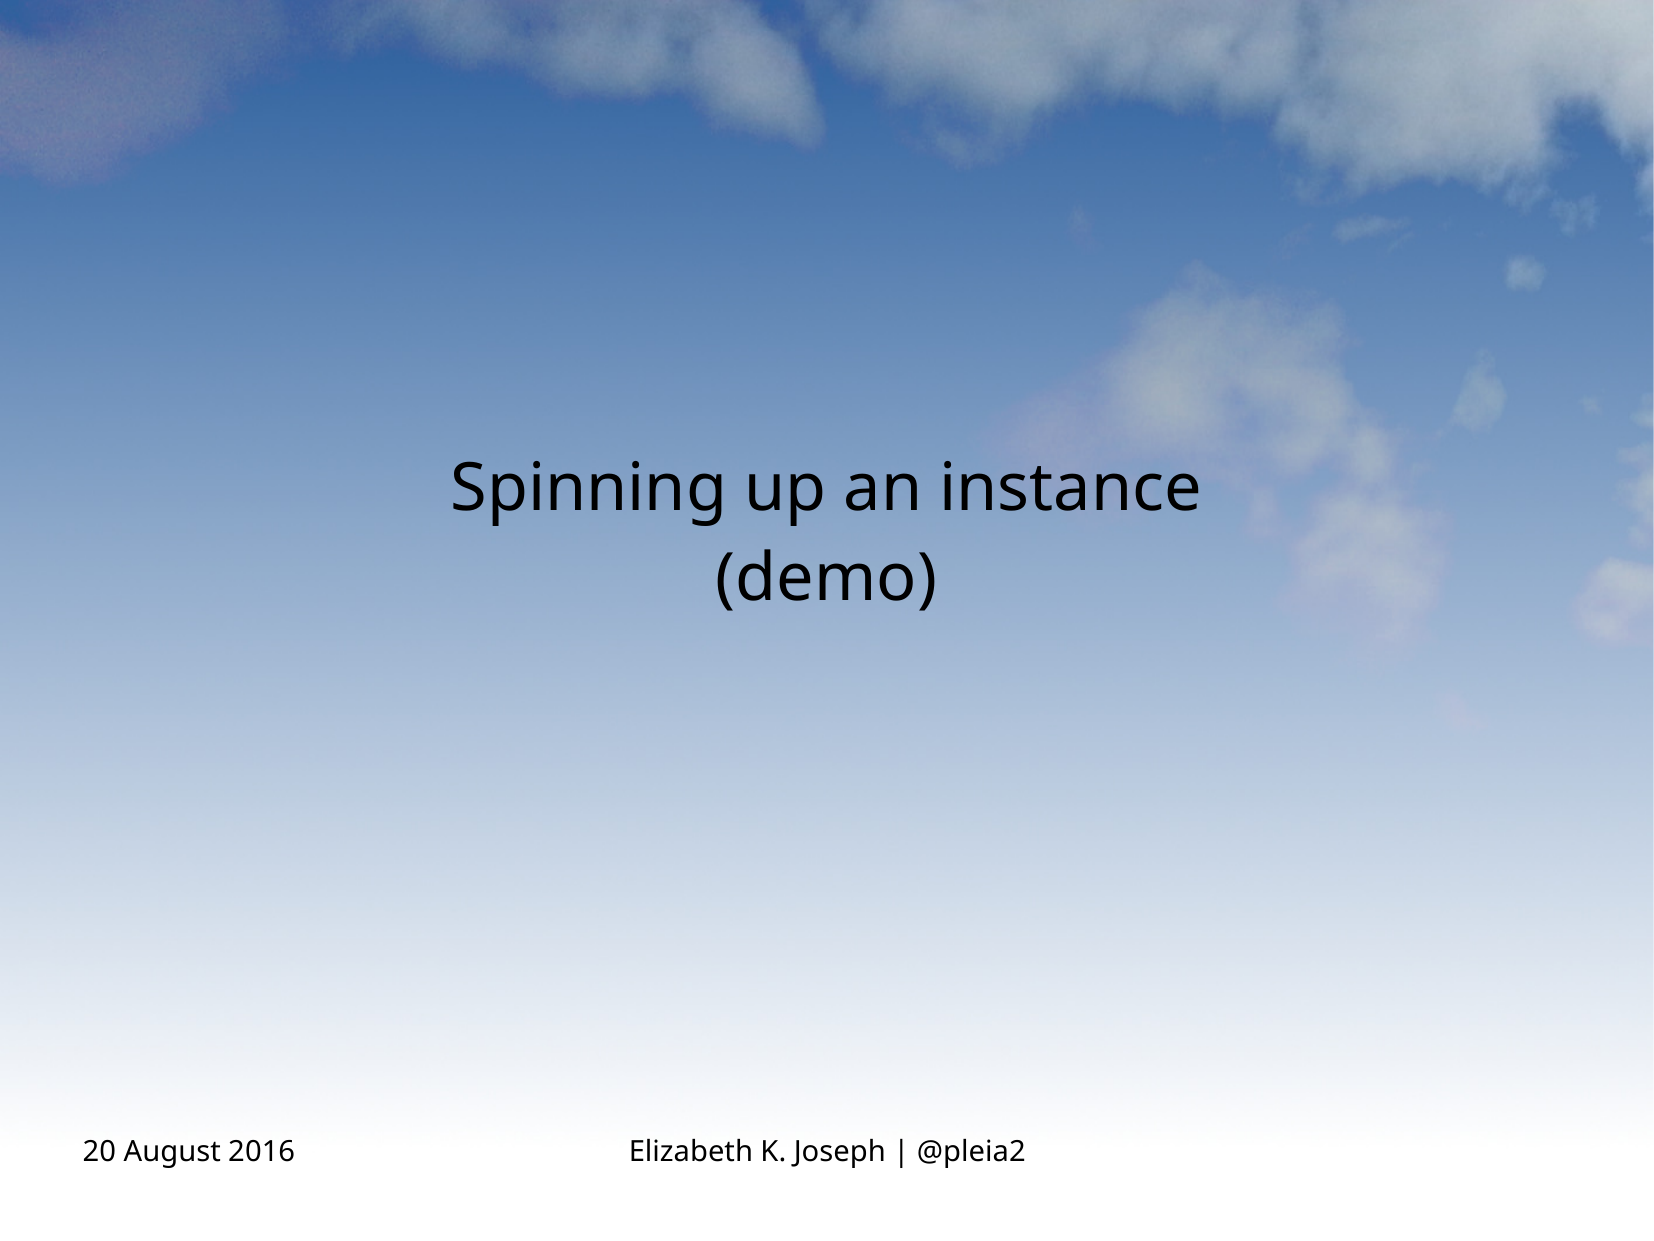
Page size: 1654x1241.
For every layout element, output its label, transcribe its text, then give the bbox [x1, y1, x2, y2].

subtitle Spinning up an instance (demo) [82, 49, 1571, 1010]
picture [0, 0, 1654, 1241]
